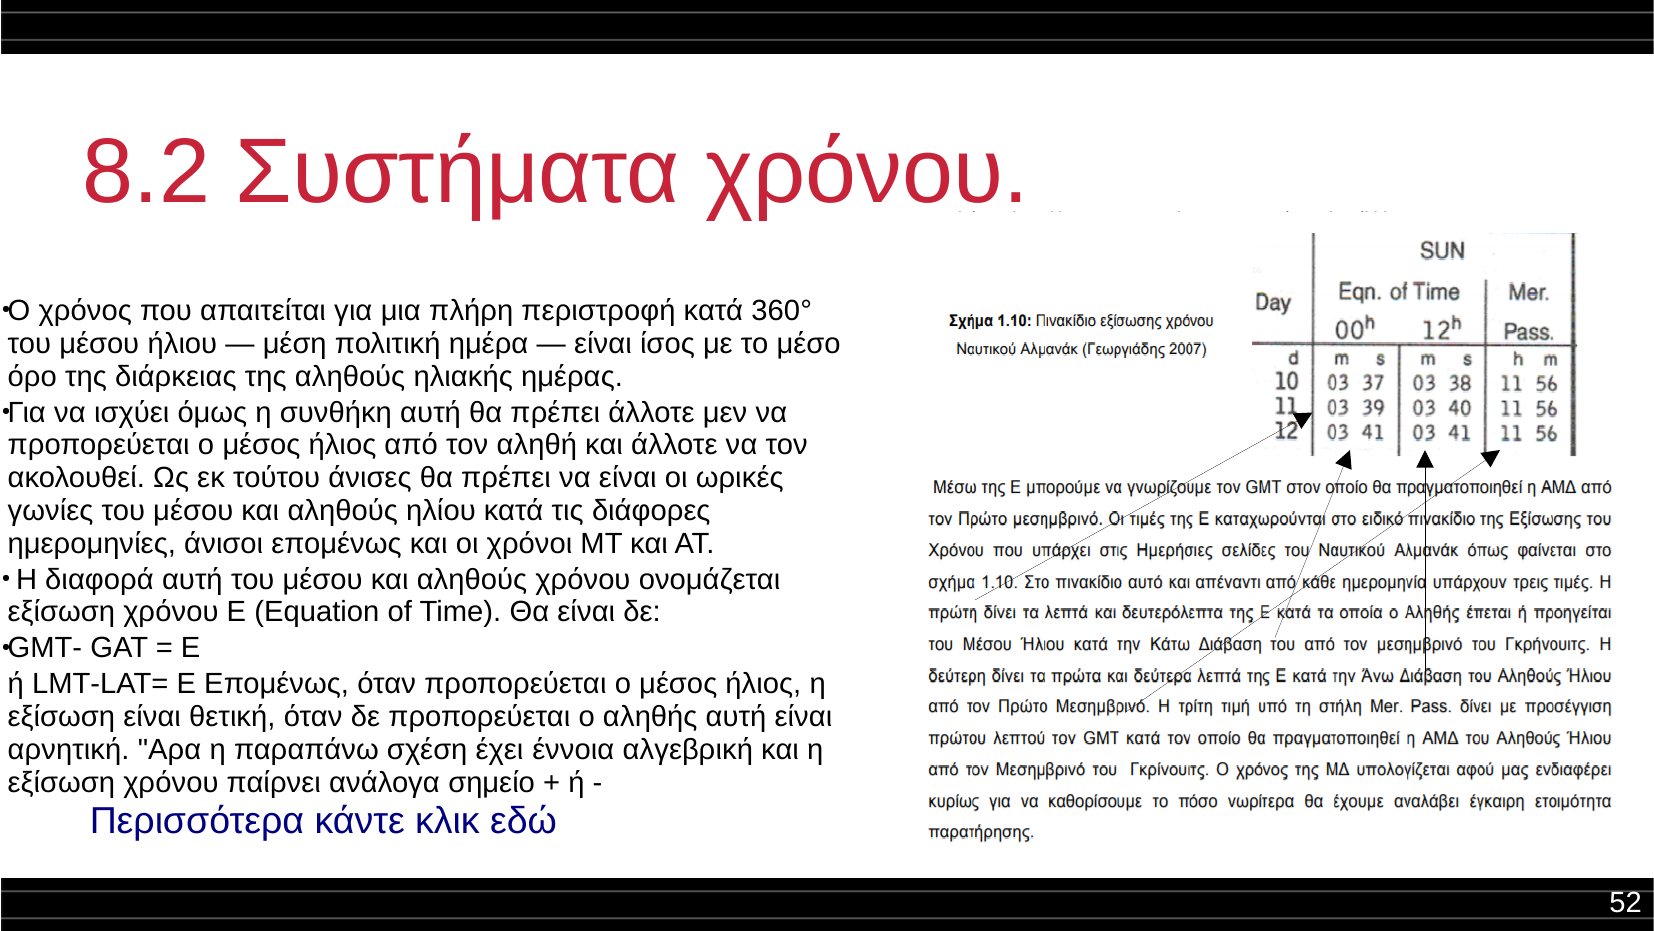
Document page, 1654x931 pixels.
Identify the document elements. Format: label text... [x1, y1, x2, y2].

title 8.2 Συστήματα χρόνου. [82, 92, 1571, 249]
list Ο χρόνος που απαιτείται για μια πλήρη περιστροφή κατά 360° του μέσου ήλιου — μέση πολιτική ημέρα — είναι ίσος με το μέσο όρο της διάρκειας της αληθούς ηλιακής ημέρας. Για να ισχύει όμως η συνθήκη αυτή θα πρέπει άλλοτε μεν να προπορεύεται ο μέσος ήλιος από τον αληθή και άλλοτε να τον ακολουθεί. Ως εκ τούτου άνισες θα πρέπει να είναι οι ωρικές γωνίες του μέσου και αληθούς ηλίου κατά τις διάφορες ημερομηνίες, άνισοι επομένως και οι χρόνοι ΜΤ και ΑΤ. Η διαφορά αυτή του μέσου και αληθούς χρόνου ονομάζεται εξίσωση χρόνου Ε (Equation of Time). Θα είναι δε: GΜΤ- GΑΤ = Ε ή LΜΤ-LΑΤ= Ε Επομένως, όταν προπορεύεται ο μέσος ήλιος, η εξίσωση είναι θετική, όταν δε προπορεύεται ο αληθής αυτή είναι αρνητική. "Αρα η παραπάνω σχέση έχει έννοια αλγεβρική και η εξίσωση χρόνου παίρνει ανάλογα σημείο + ή - [0, 271, 863, 863]
picture [900, 211, 1625, 863]
picture [1, 0, 1654, 54]
picture [1, 878, 1654, 931]
text_box Περισσότερα κάντε κλικ εδώ [75, 791, 798, 863]
